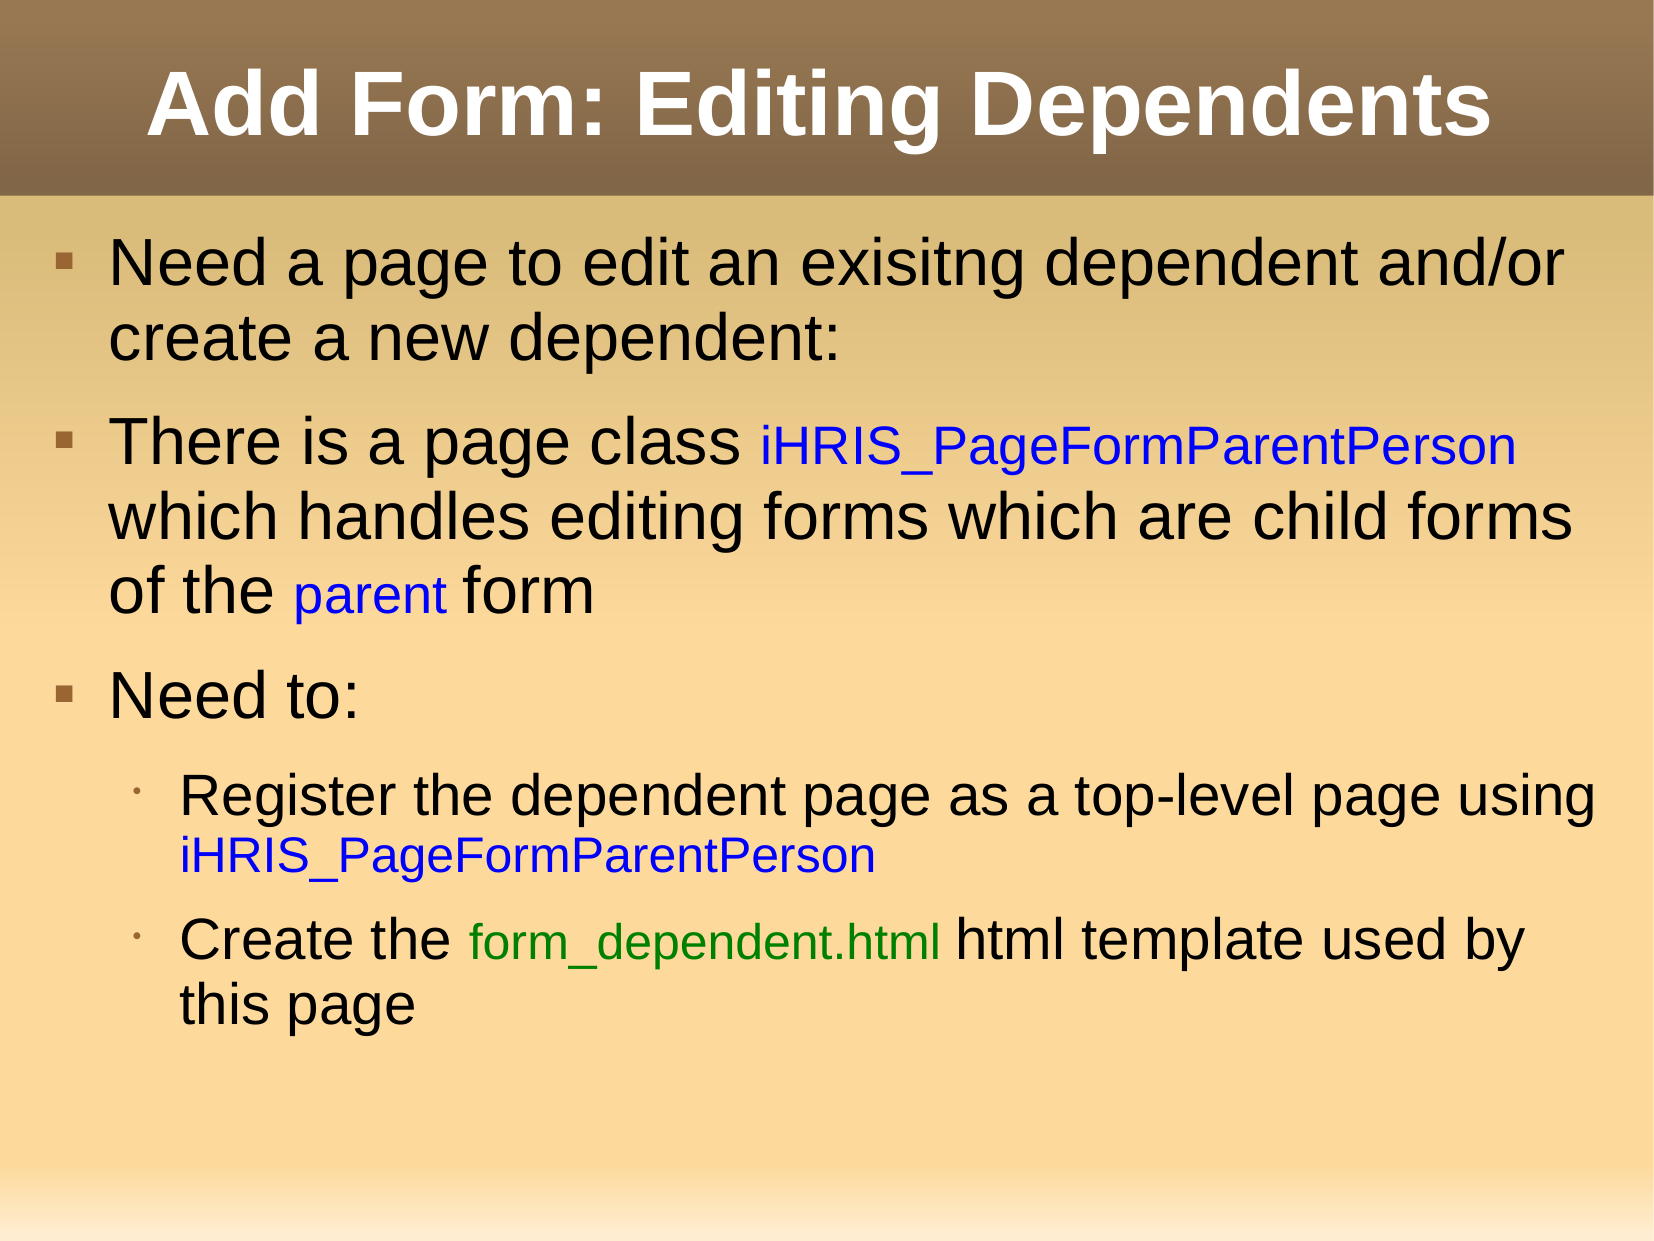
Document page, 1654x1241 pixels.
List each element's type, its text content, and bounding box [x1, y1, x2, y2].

list Need a page to edit an exisitng dependent and/or create a new dependent: There is a page class iHRIS_PageFormParentPerson which handles editing forms which are child forms of the parent form Need to: Register the dependent page as a top-level page using iHRIS_PageFormParentPerson Create the form_dependent.html html template used by this page [38, 225, 1613, 1136]
title Add Form: Editing Dependents [76, 7, 1565, 200]
picture [0, 0, 1654, 1241]
